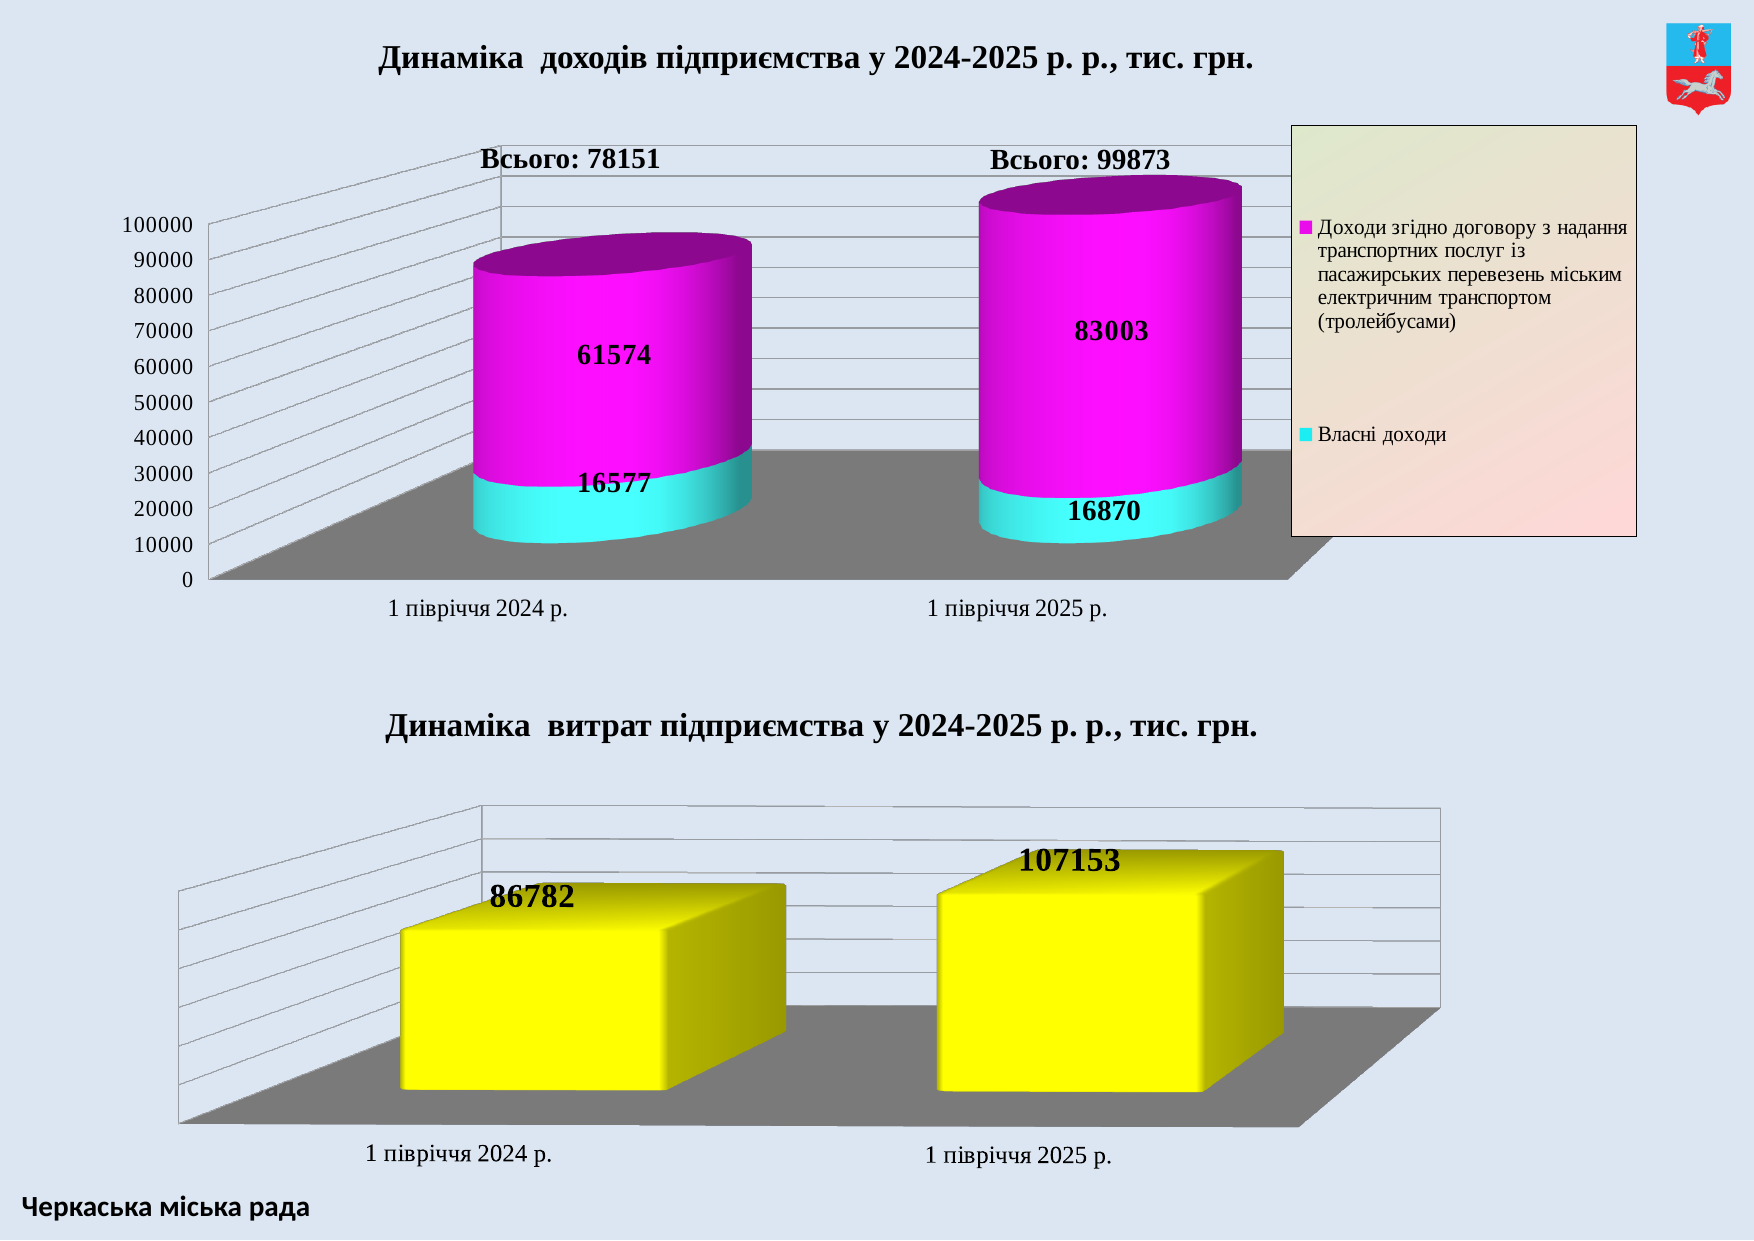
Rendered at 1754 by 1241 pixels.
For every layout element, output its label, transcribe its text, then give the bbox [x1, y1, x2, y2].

text_box Всього: 99873 [930, 132, 1232, 218]
text_box Динаміка доходів підприємства у 2024-2025 р. р., тис. грн. [82, 27, 1550, 83]
text_box Динаміка витрат підприємства у 2024-2025 р. р., тис. грн. [11, 696, 1632, 751]
chart [11, 782, 1607, 1195]
text_box Черкаська міська рада [7, 1180, 380, 1230]
chart [121, 100, 1664, 656]
text_box 16870 [992, 484, 1217, 534]
picture [1663, 20, 1733, 117]
text_box Всього: 78151 [420, 132, 722, 183]
